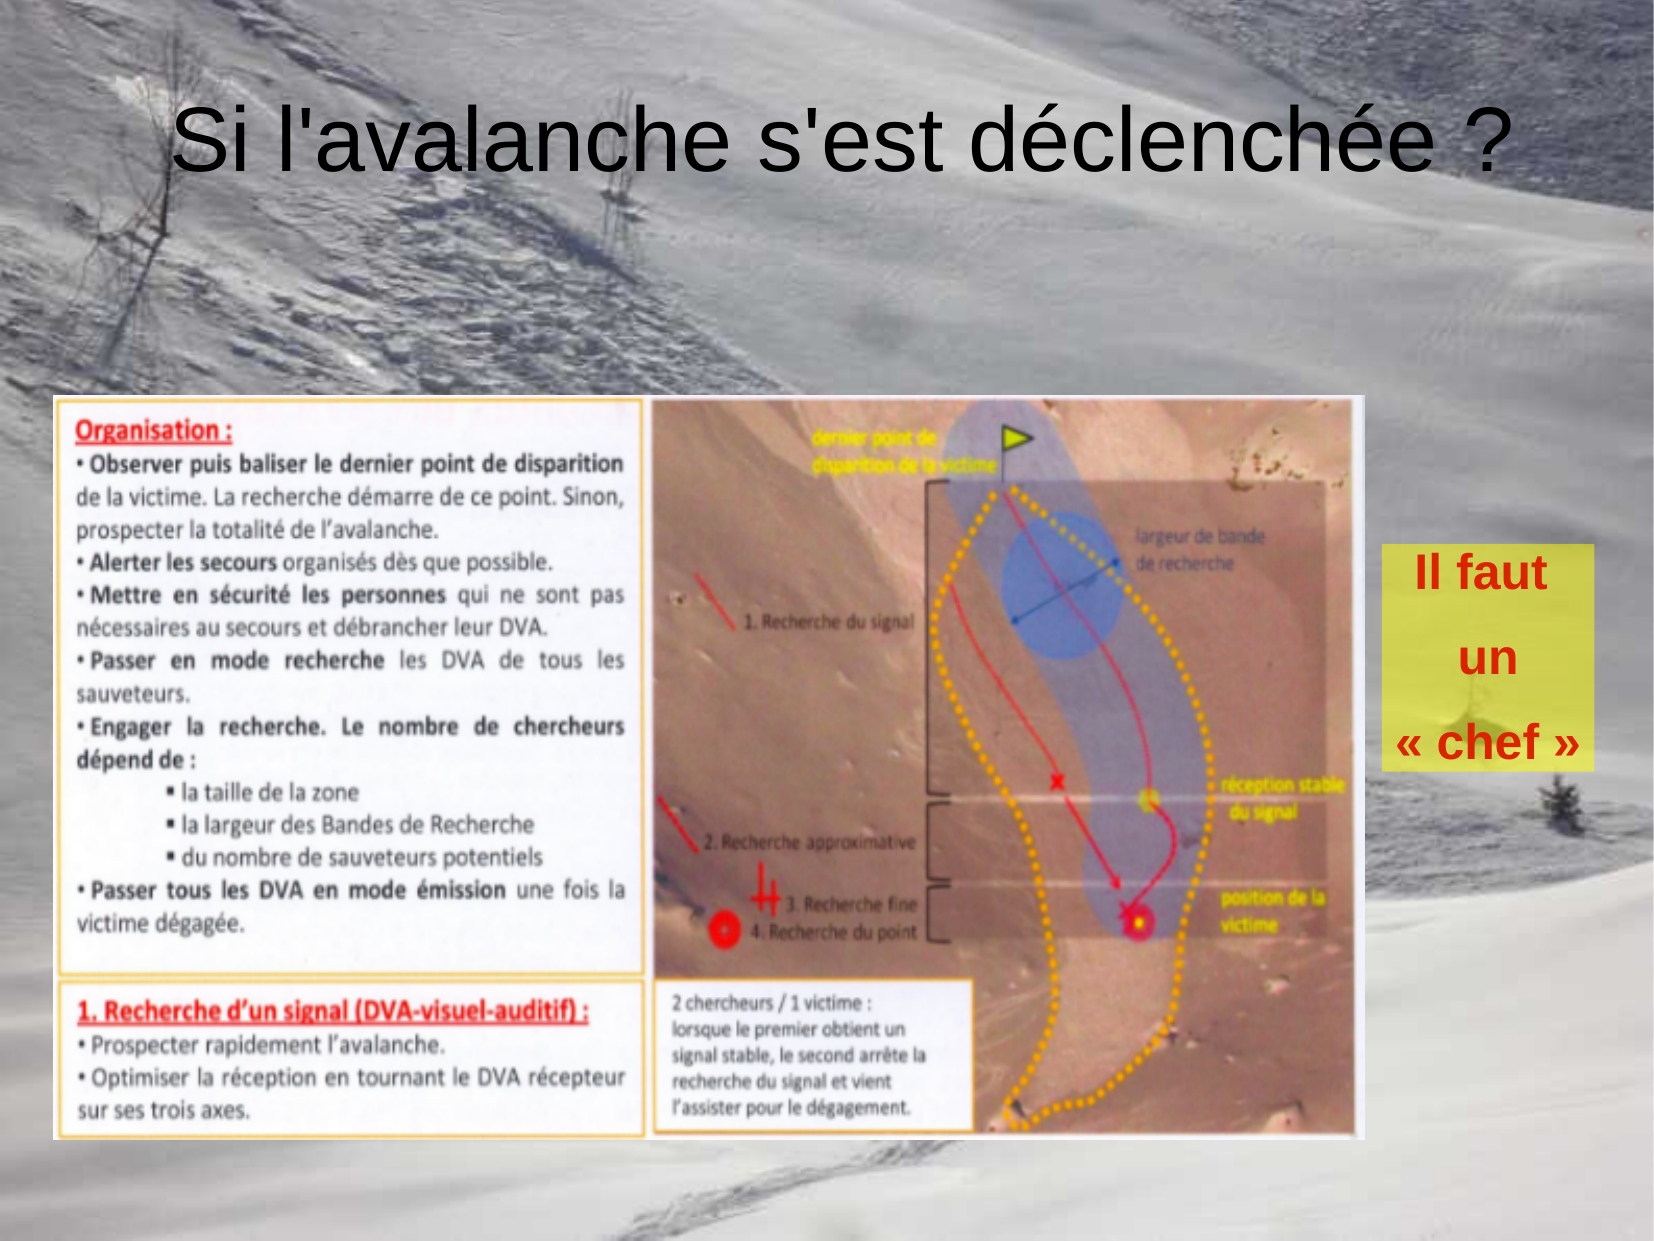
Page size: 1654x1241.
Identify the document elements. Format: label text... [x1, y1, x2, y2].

picture [0, 0, 1654, 1241]
title Si l'avalanche s'est déclenchée ? [59, 61, 1595, 219]
list Il faut un « chef » [1381, 543, 1595, 772]
